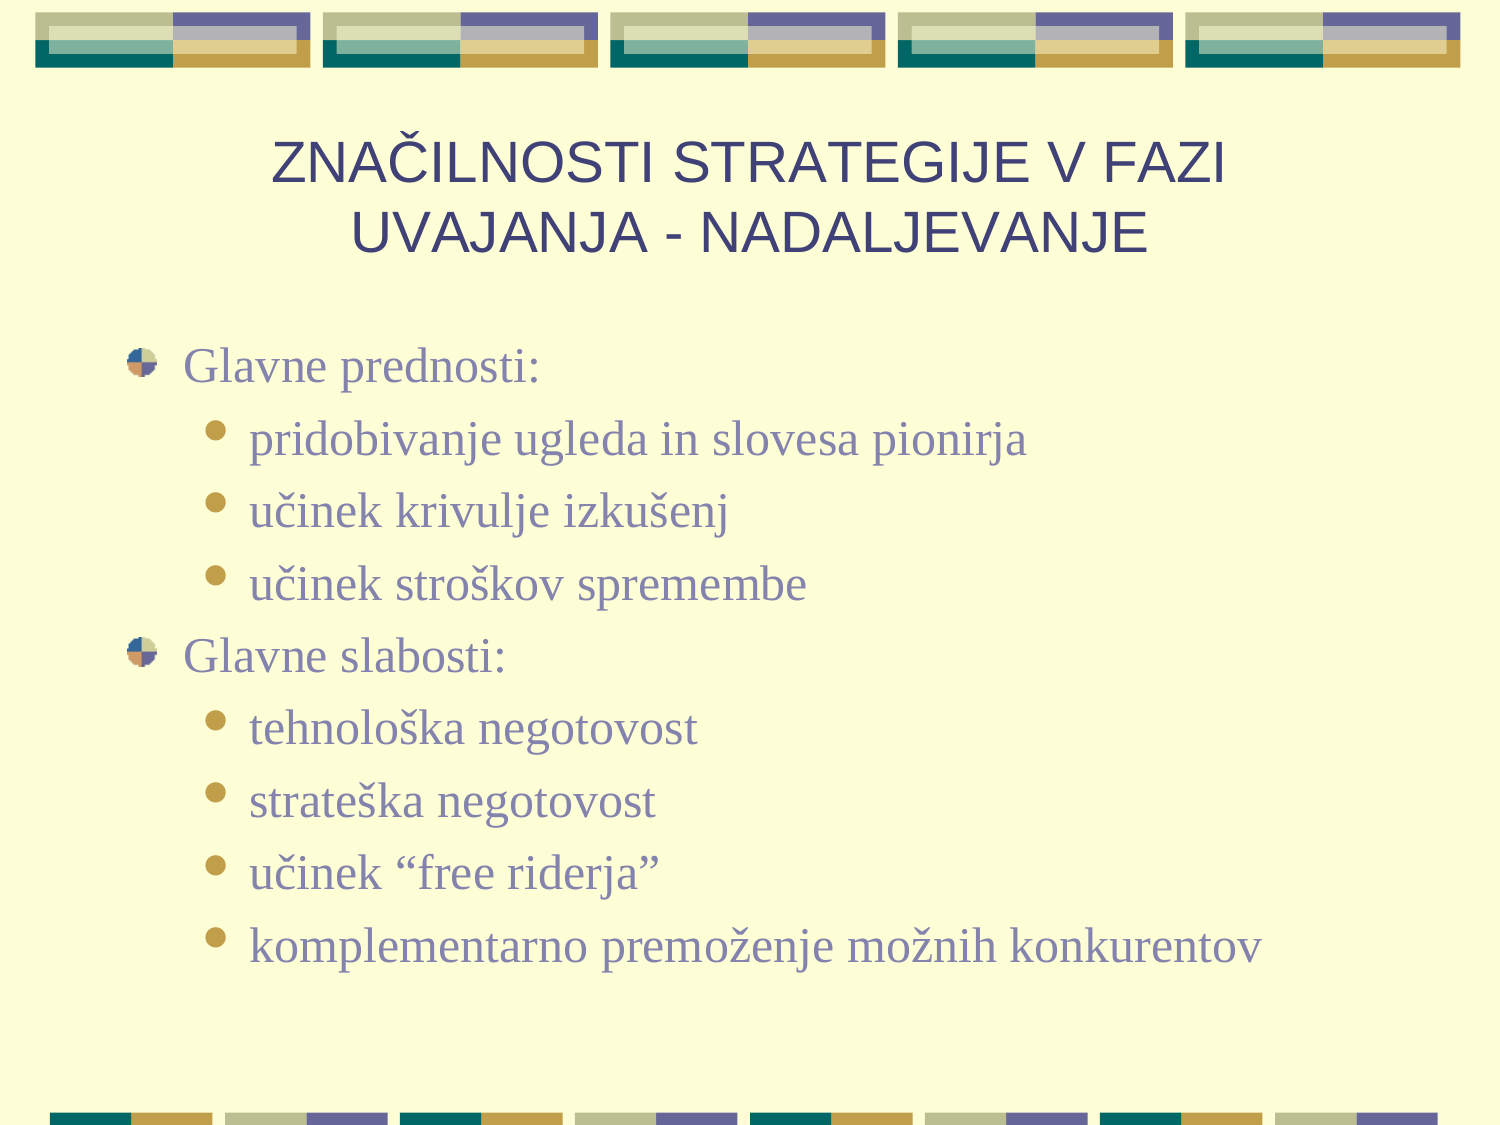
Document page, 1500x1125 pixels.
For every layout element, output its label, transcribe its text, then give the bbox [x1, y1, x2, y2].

list Glavne prednosti: pridobivanje ugleda in slovesa pionirja učinek krivulje izkušenj učinek stroškov spremembe Glavne slabosti: tehnološka negotovost strateška negotovost učinek “free riderja” komplementarno premoženje možnih konkurentov [112, 324, 1388, 1001]
title ZNAČILNOSTI STRATEGIJE V FAZI UVAJANJA - NADALJEVANJE [112, 99, 1388, 288]
